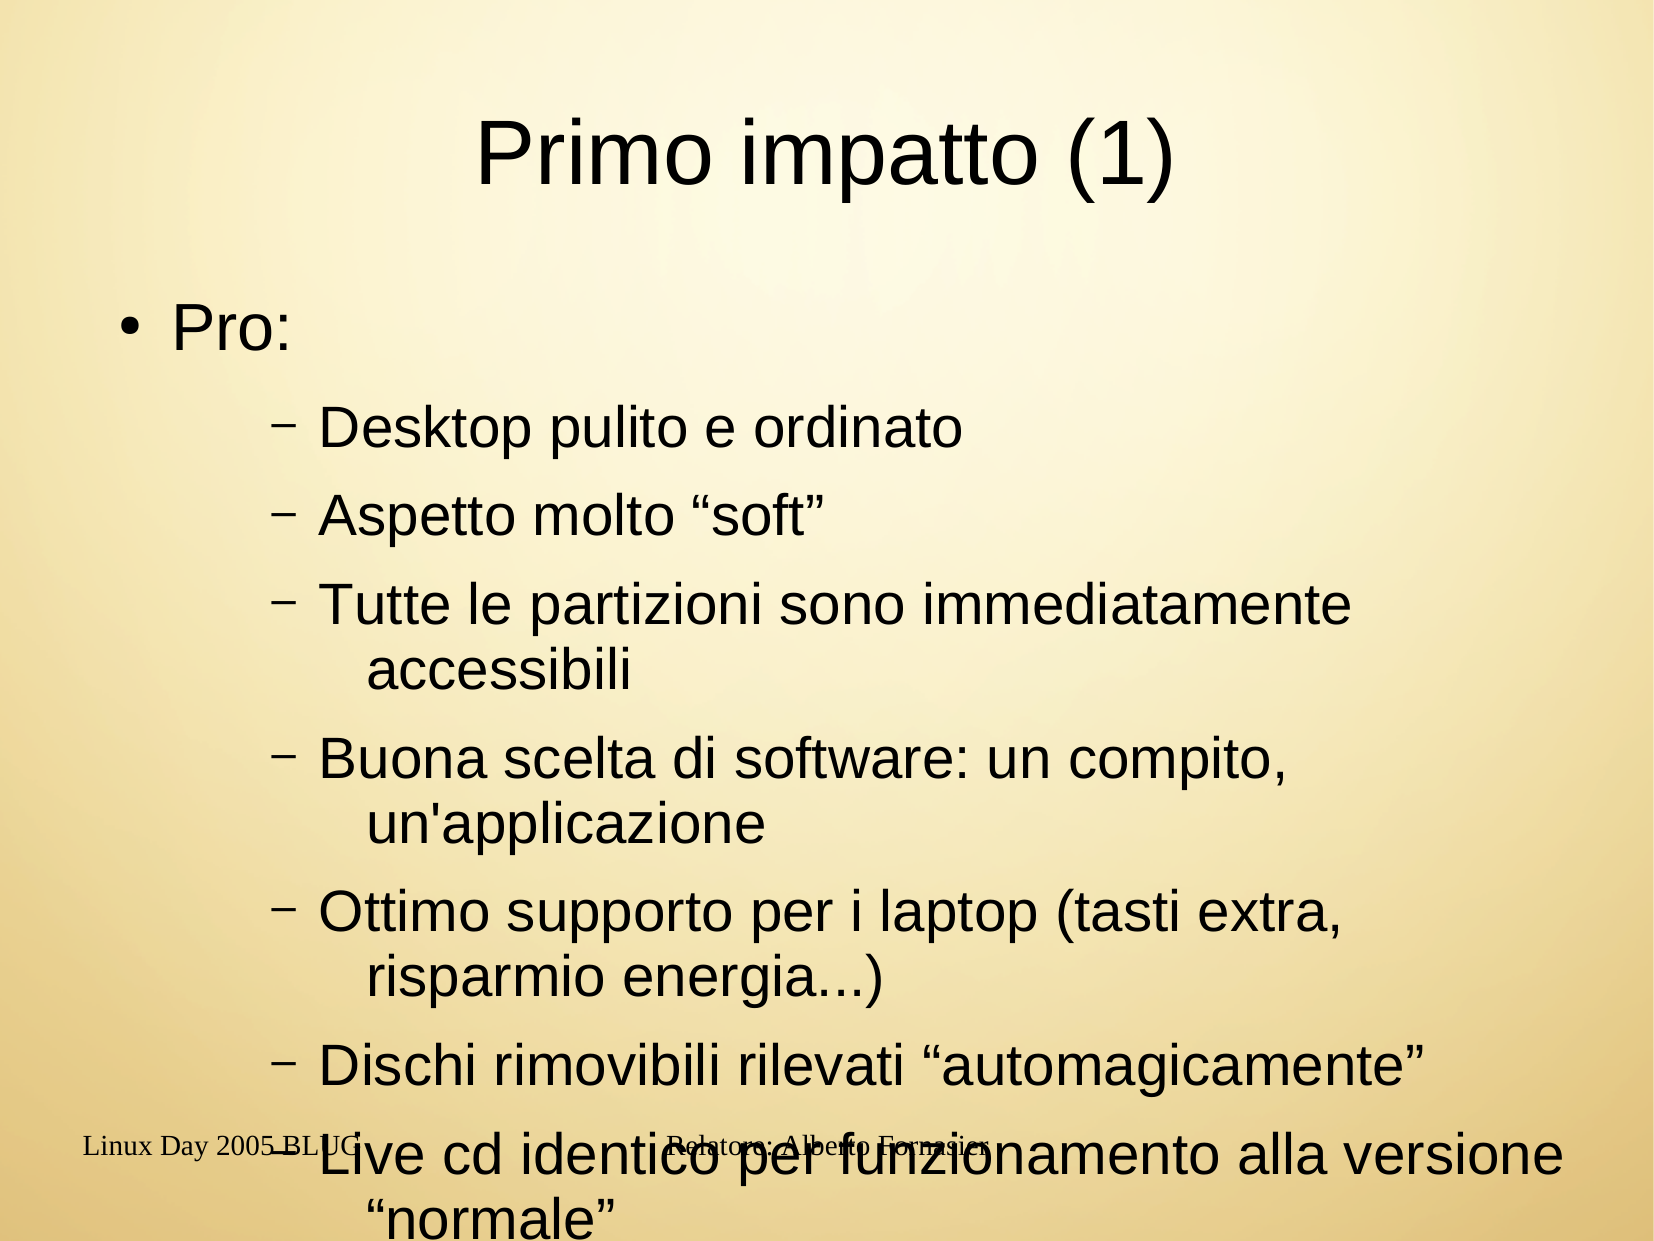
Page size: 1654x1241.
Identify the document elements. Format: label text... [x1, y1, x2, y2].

picture [0, 0, 1654, 1241]
list Pro: Desktop pulito e ordinato Aspetto molto “soft” Tutte le partizioni sono immediatamente accessibili Buona scelta di software: un compito, un'applicazione Ottimo supporto per i laptop (tasti extra, risparmio energia...) Dischi rimovibili rilevati “automagicamente” Live cd identico per funzionamento alla versione “normale” [82, 290, 1571, 1109]
title Primo impatto (1) [82, 49, 1571, 257]
